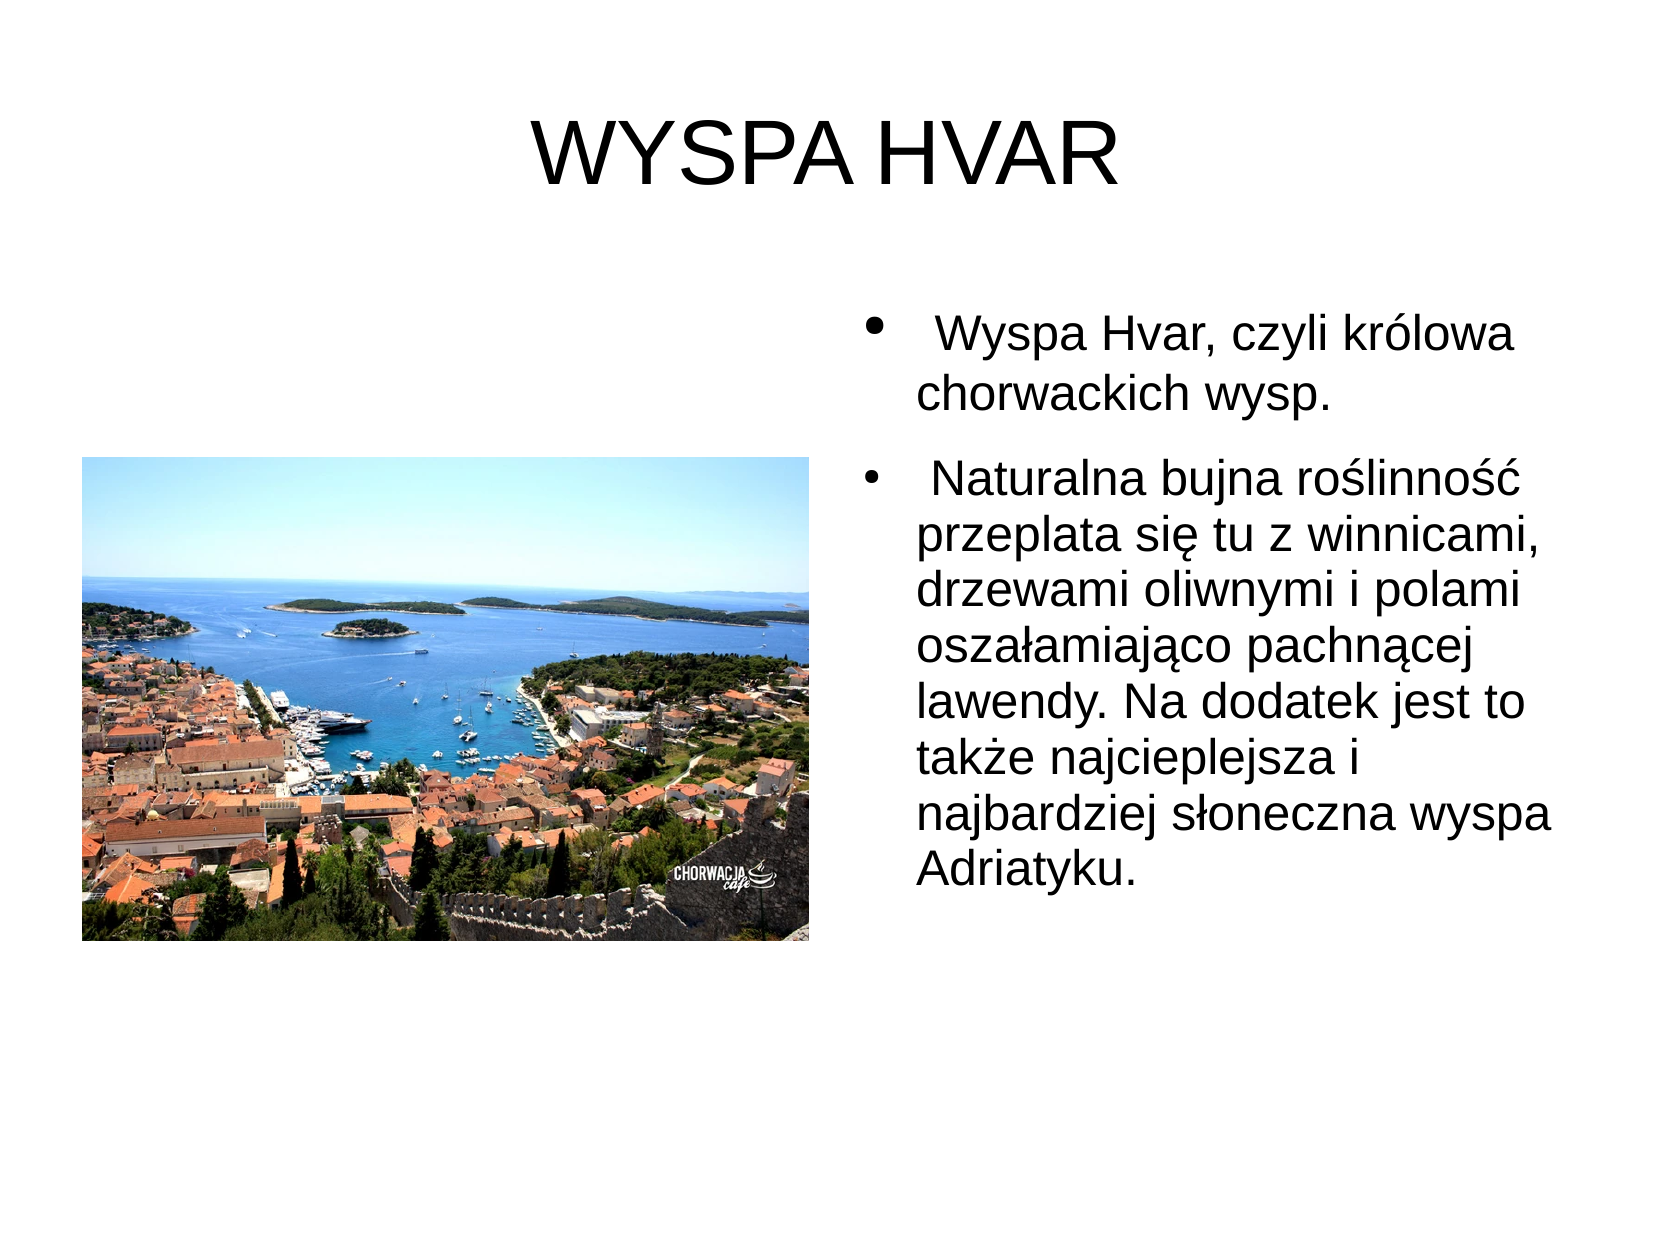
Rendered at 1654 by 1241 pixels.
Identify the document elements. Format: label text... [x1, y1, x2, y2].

title WYSPA HVAR [82, 49, 1571, 257]
picture [82, 457, 809, 941]
list Wyspa Hvar, czyli królowa chorwackich wysp. Naturalna bujna roślinność przeplata się tu z winnicami, drzewami oliwnymi i polami oszałamiająco pachnącej lawendy. Na dodatek jest to także najcieplejsza i najbardziej słoneczna wyspa Adriatyku. [845, 290, 1572, 1109]
